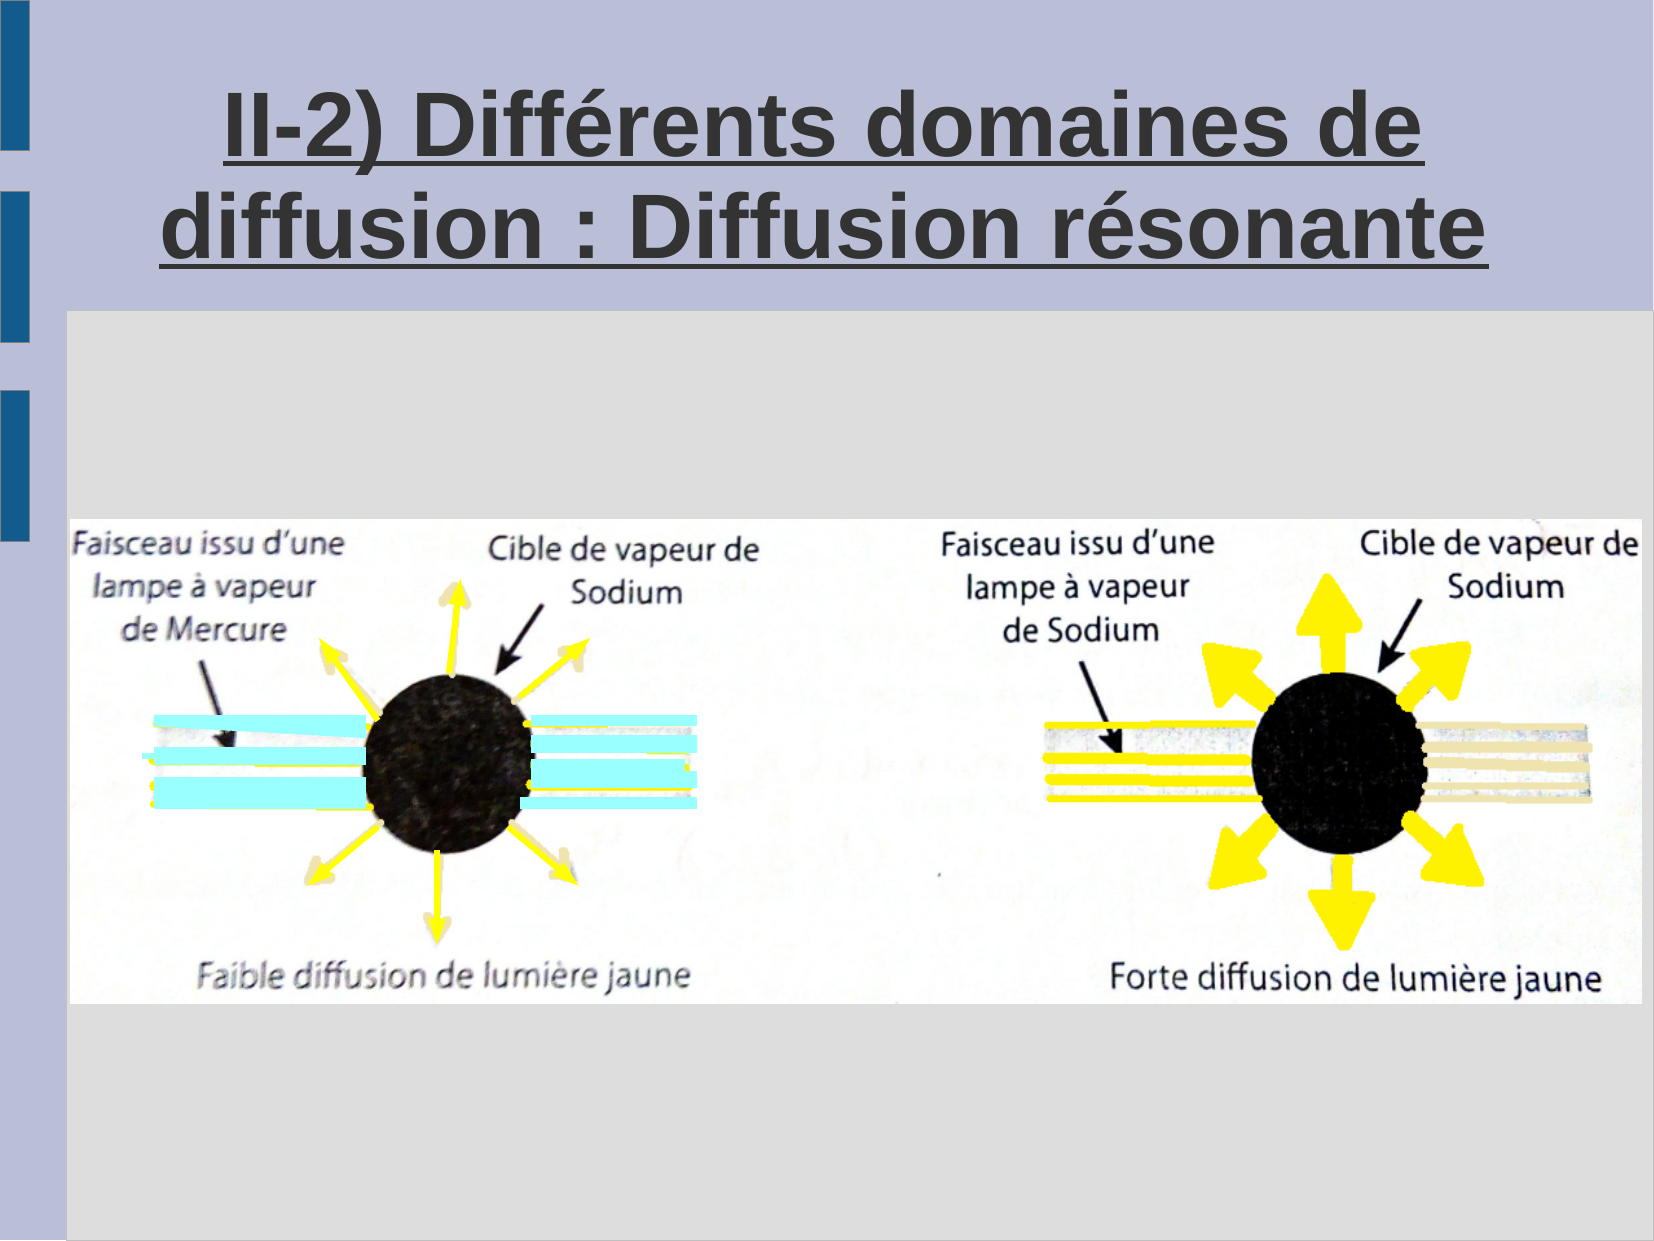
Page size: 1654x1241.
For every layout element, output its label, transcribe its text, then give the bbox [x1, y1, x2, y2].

picture [70, 519, 1642, 1004]
title II-2) Différents domaines de diffusion : Diffusion résonante [118, 67, 1531, 284]
